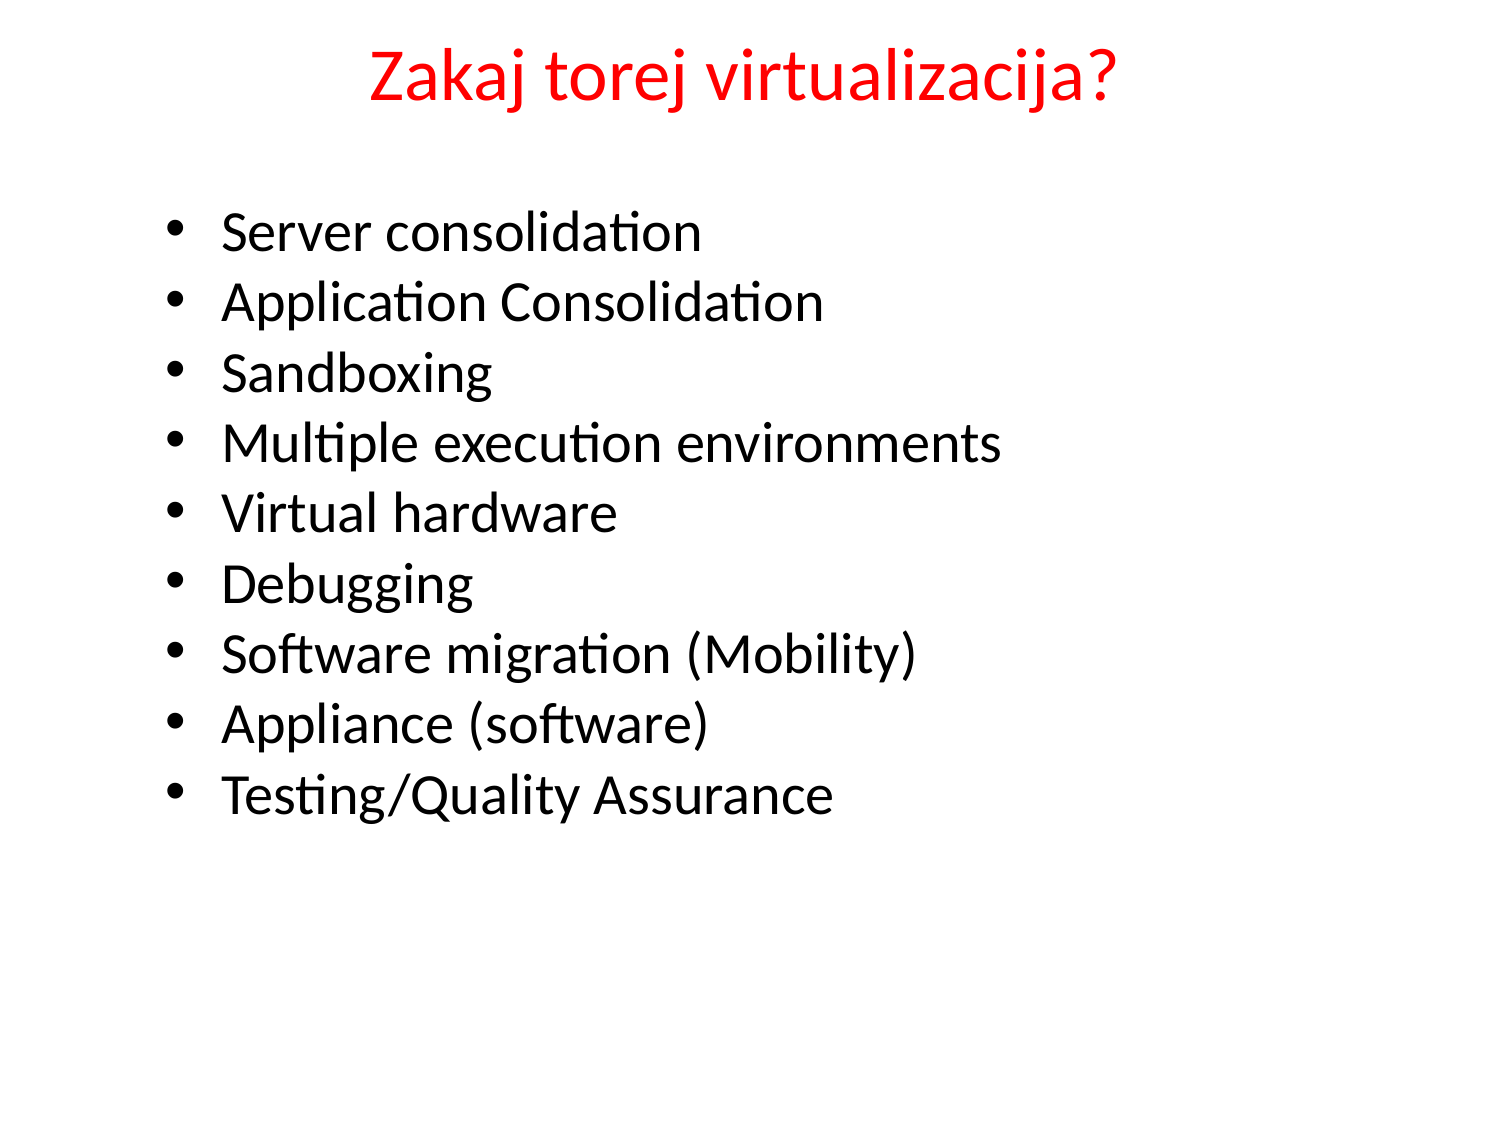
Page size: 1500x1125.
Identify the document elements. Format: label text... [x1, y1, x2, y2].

title Zakaj torej virtualizacija? [70, 0, 1421, 141]
list Server consolidation Application Consolidation Sandboxing Multiple execution environments Virtual hardware Debugging Software migration (Mobility) Appliance (software) Testing/Quality Assurance [150, 199, 1290, 942]
